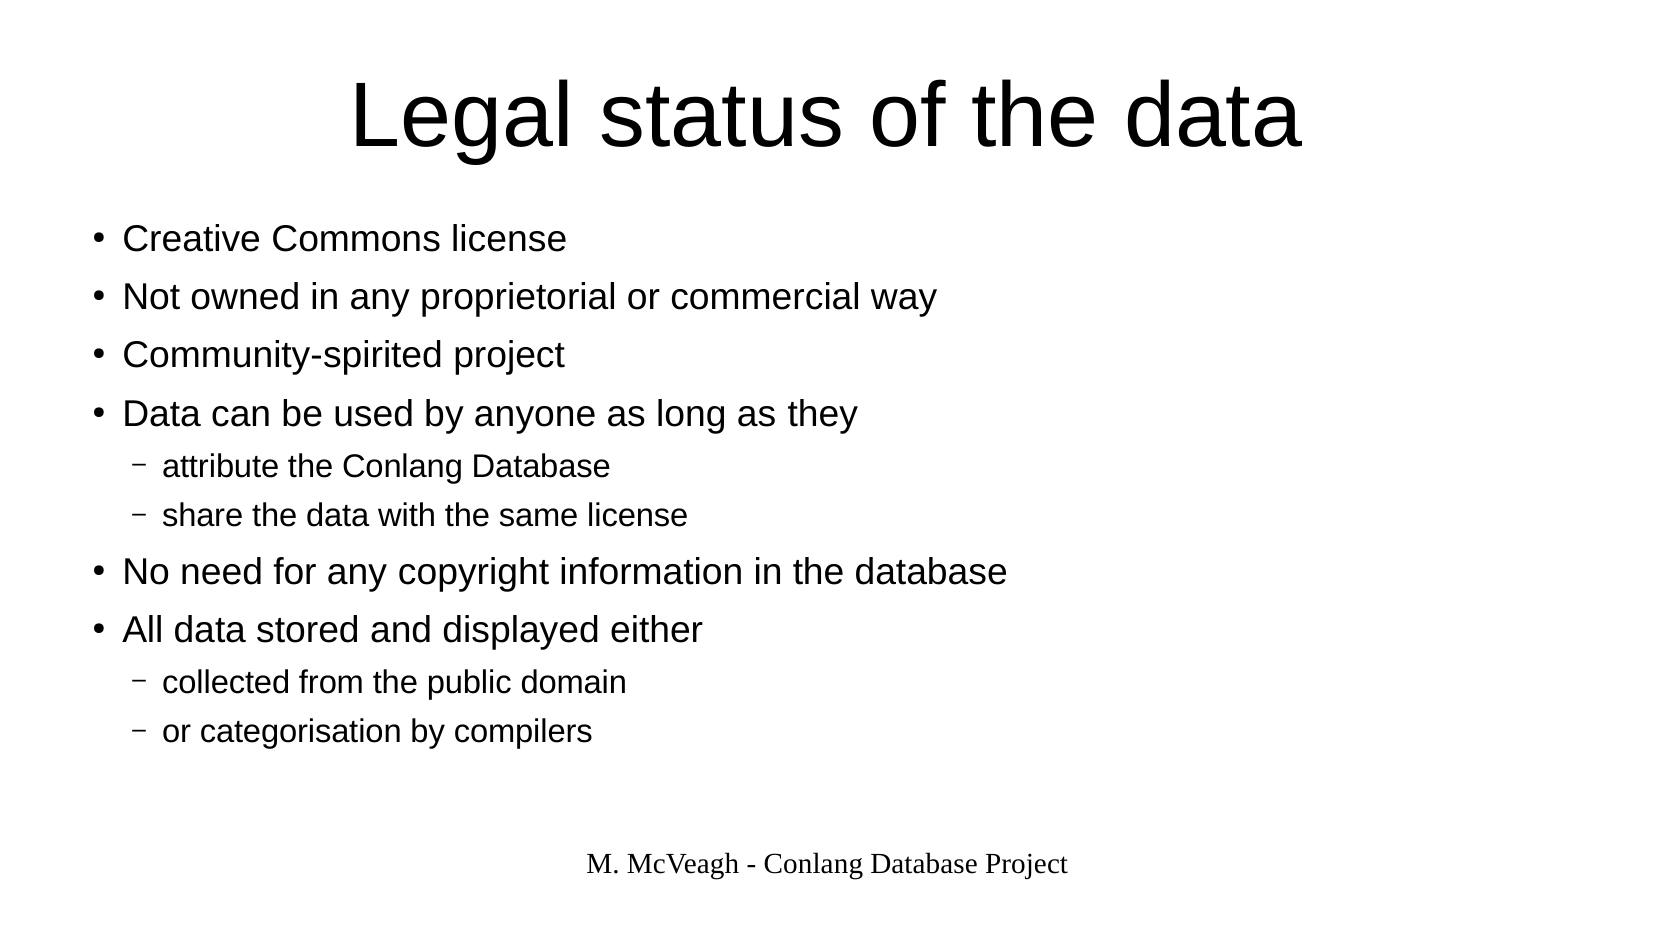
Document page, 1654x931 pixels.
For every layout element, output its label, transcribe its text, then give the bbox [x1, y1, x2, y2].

list Creative Commons license Not owned in any proprietorial or commercial way Community-spirited project Data can be used by anyone as long as they attribute the Conlang Database share the data with the same license No need for any copyright information in the database All data stored and displayed either collected from the public domain or categorisation by compilers [82, 217, 1571, 758]
title Legal status of the data [82, 37, 1571, 193]
